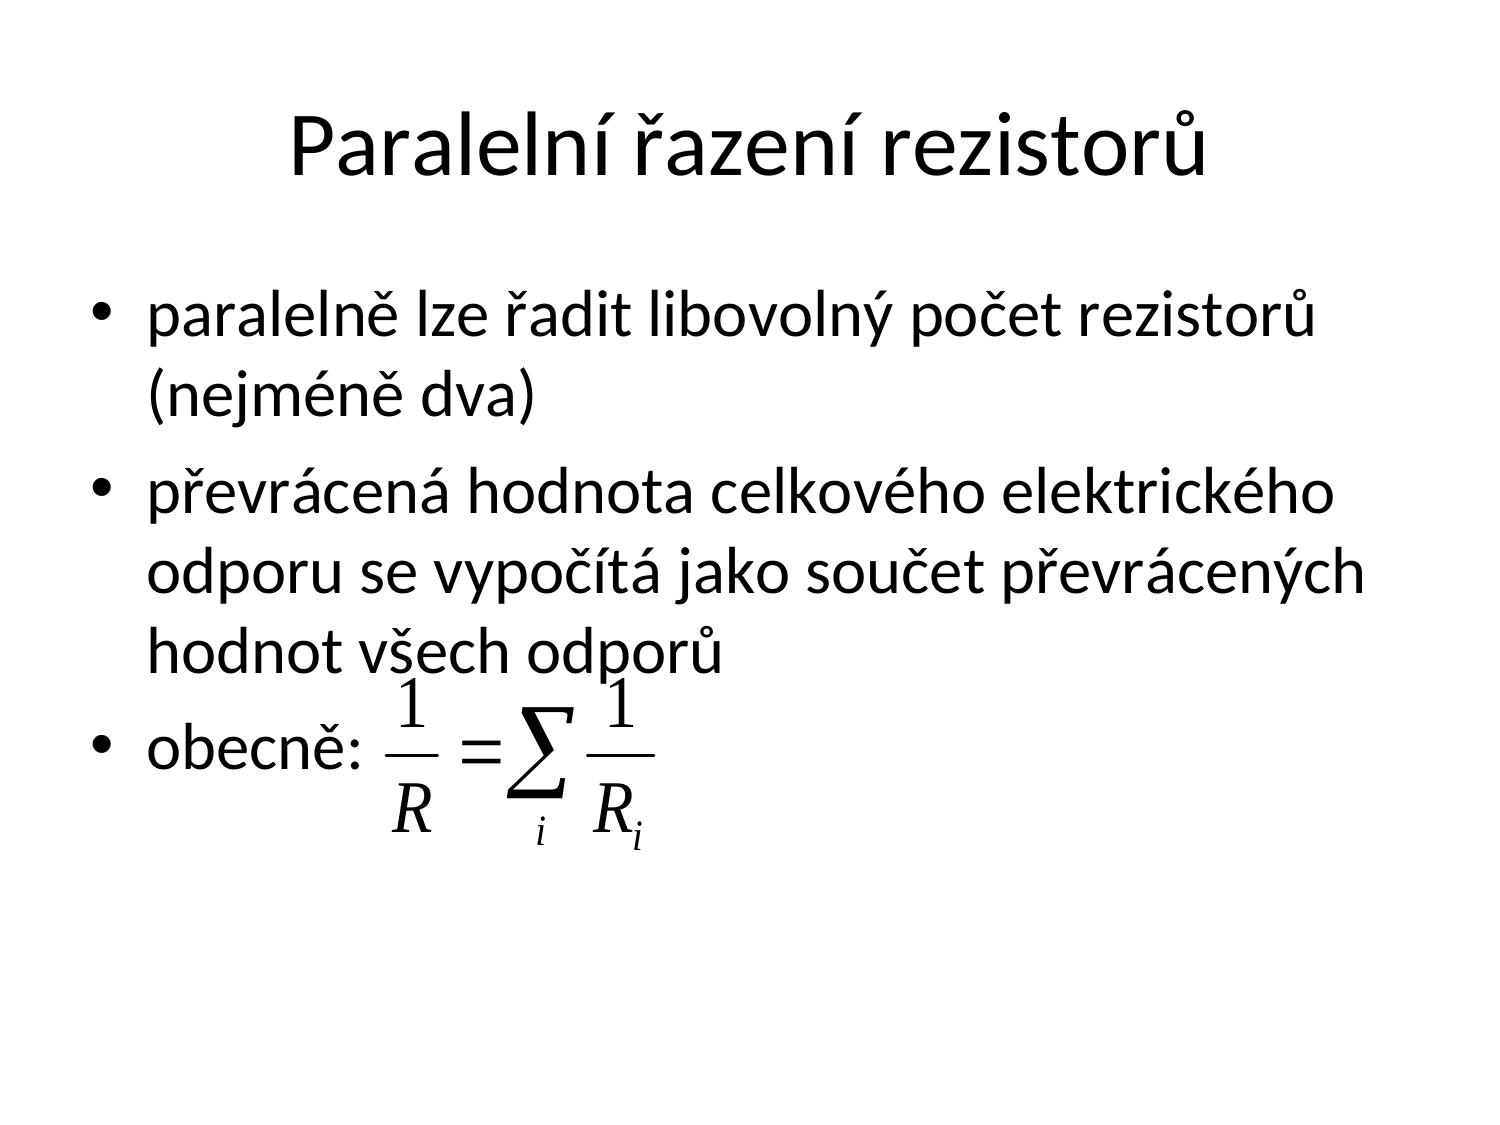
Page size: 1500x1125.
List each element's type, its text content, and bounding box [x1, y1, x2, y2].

chart [375, 656, 668, 868]
title Paralelní řazení rezistorů [75, 45, 1426, 233]
list paralelně lze řadit libovolný počet rezistorů (nejméně dva) převrácená hodnota celkového elektrického odporu se vypočítá jako součet převrácených hodnot všech odporů obecně: [75, 262, 1426, 1125]
